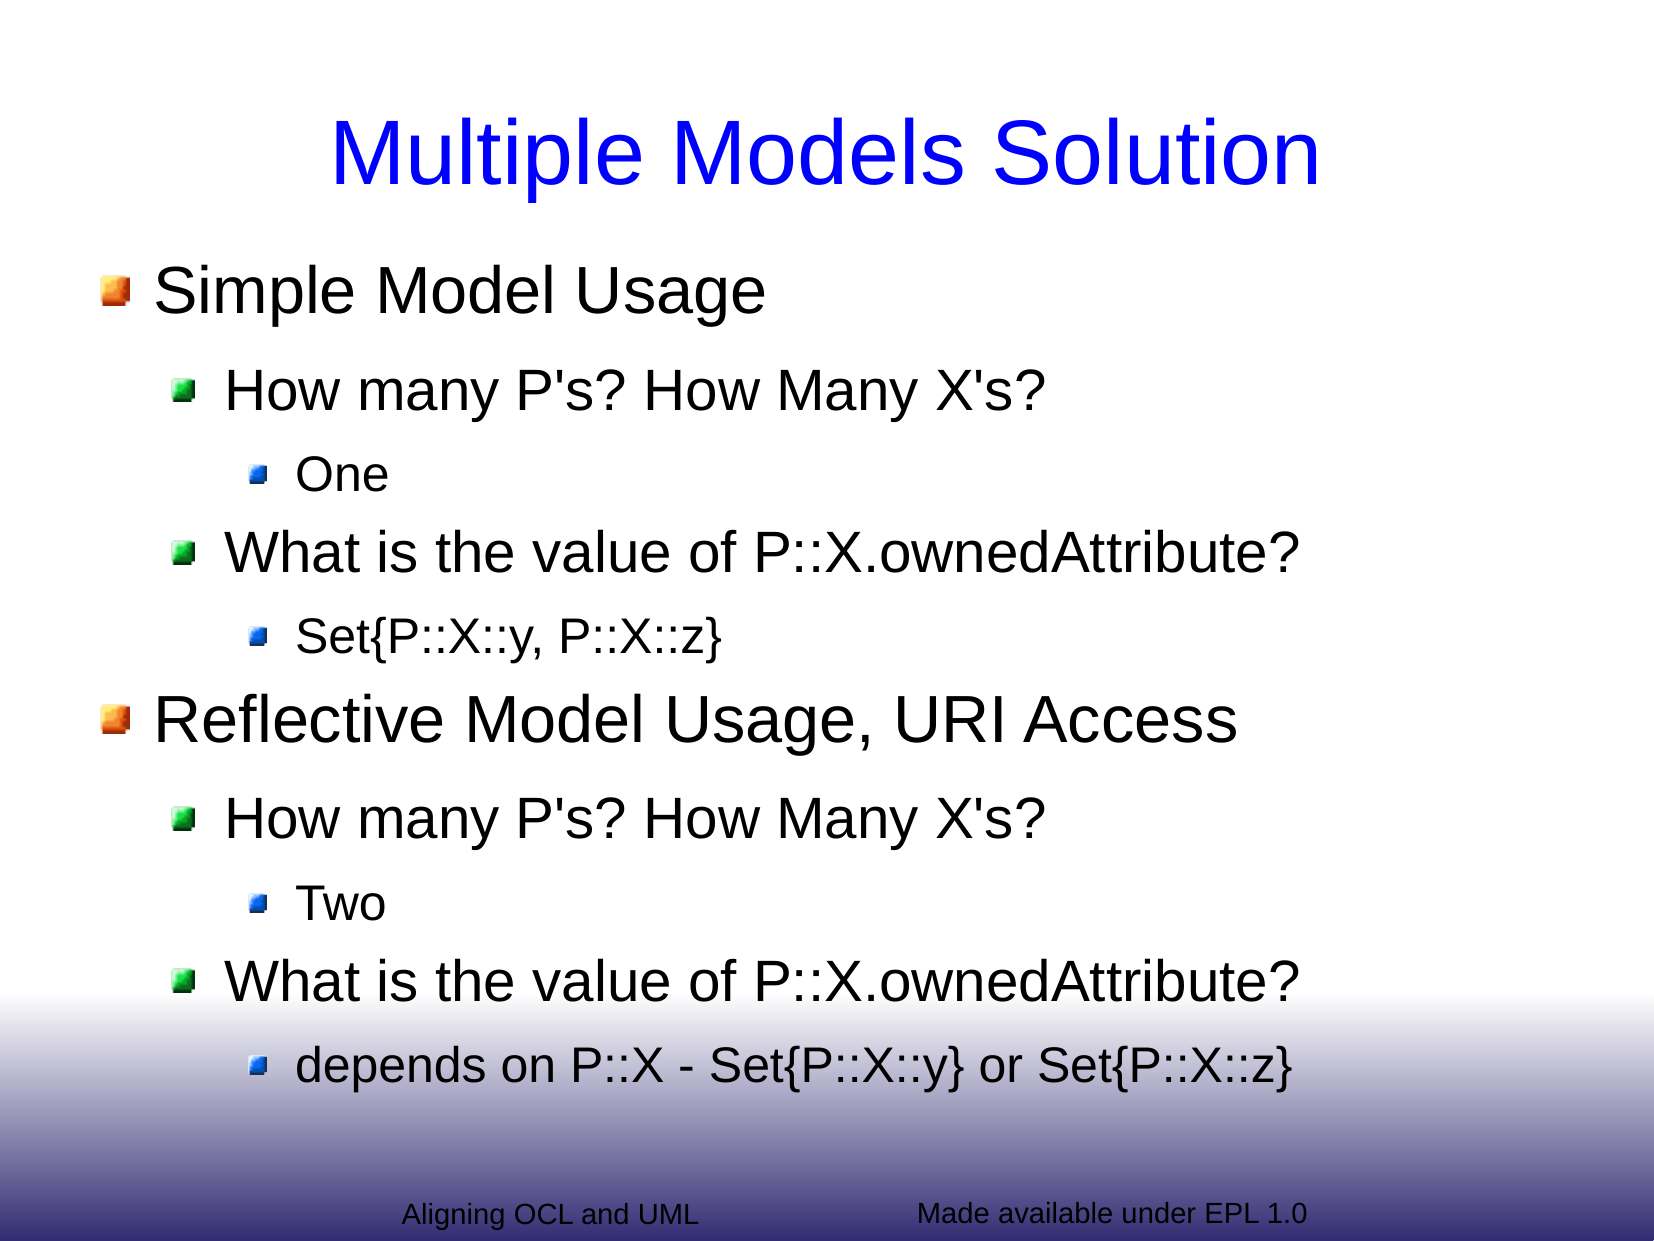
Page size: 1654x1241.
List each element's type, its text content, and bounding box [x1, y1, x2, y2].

title Multiple Models Solution [82, 49, 1571, 253]
list Simple Model Usage How many P's? How Many X's? One What is the value of P::X.ownedAttribute? Set{P::X::y, P::X::z} Reflective Model Usage, URI Access How many P's? How Many X's? Two What is the value of P::X.ownedAttribute? depends on P::X - Set{P::X::y} or Set{P::X::z} [82, 253, 1571, 1129]
